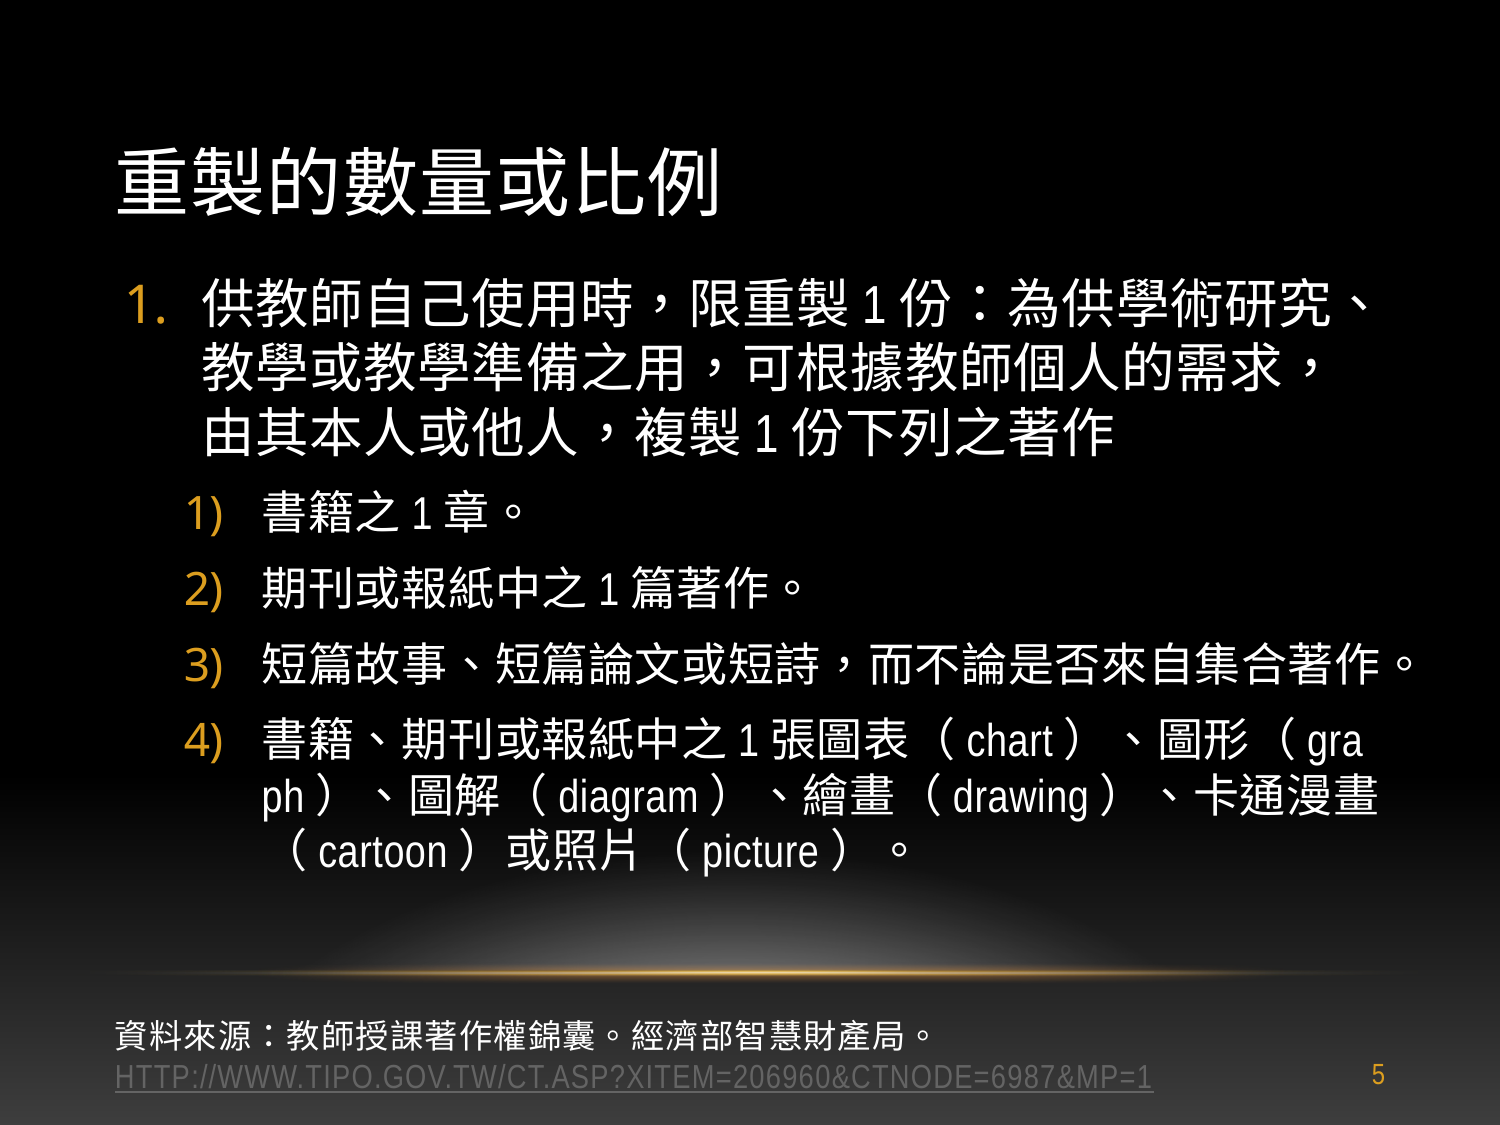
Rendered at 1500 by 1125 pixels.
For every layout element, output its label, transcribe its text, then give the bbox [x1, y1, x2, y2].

list 供教師自己使用時，限重製1份：為供學術研究、教學或教學準備之用，可根據教師個人的需求，由其本人或他人，複製1份下列之著作 書籍之1章。 期刊或報紙中之1篇著作。 短篇故事、短篇論文或短詩，而不論是否來自集合著作。 書籍、期刊或報紙中之1張圖表（chart）、圖形（graph）、圖解（diagram）、繪畫（drawing）、卡通漫畫（cartoon）或照片（picture）。 [99, 262, 1400, 938]
footer 資料來源：教師授課著作權錦囊。經濟部智慧財產局。http://www.tipo.gov.tw/ct.asp?xItem=206960&ctNode=6987&mp=1 [99, 1011, 1222, 1100]
slide_number <編號> [1237, 1042, 1400, 1103]
title 重製的數量或比例 [99, 45, 1400, 233]
picture [0, 0, 1500, 1125]
